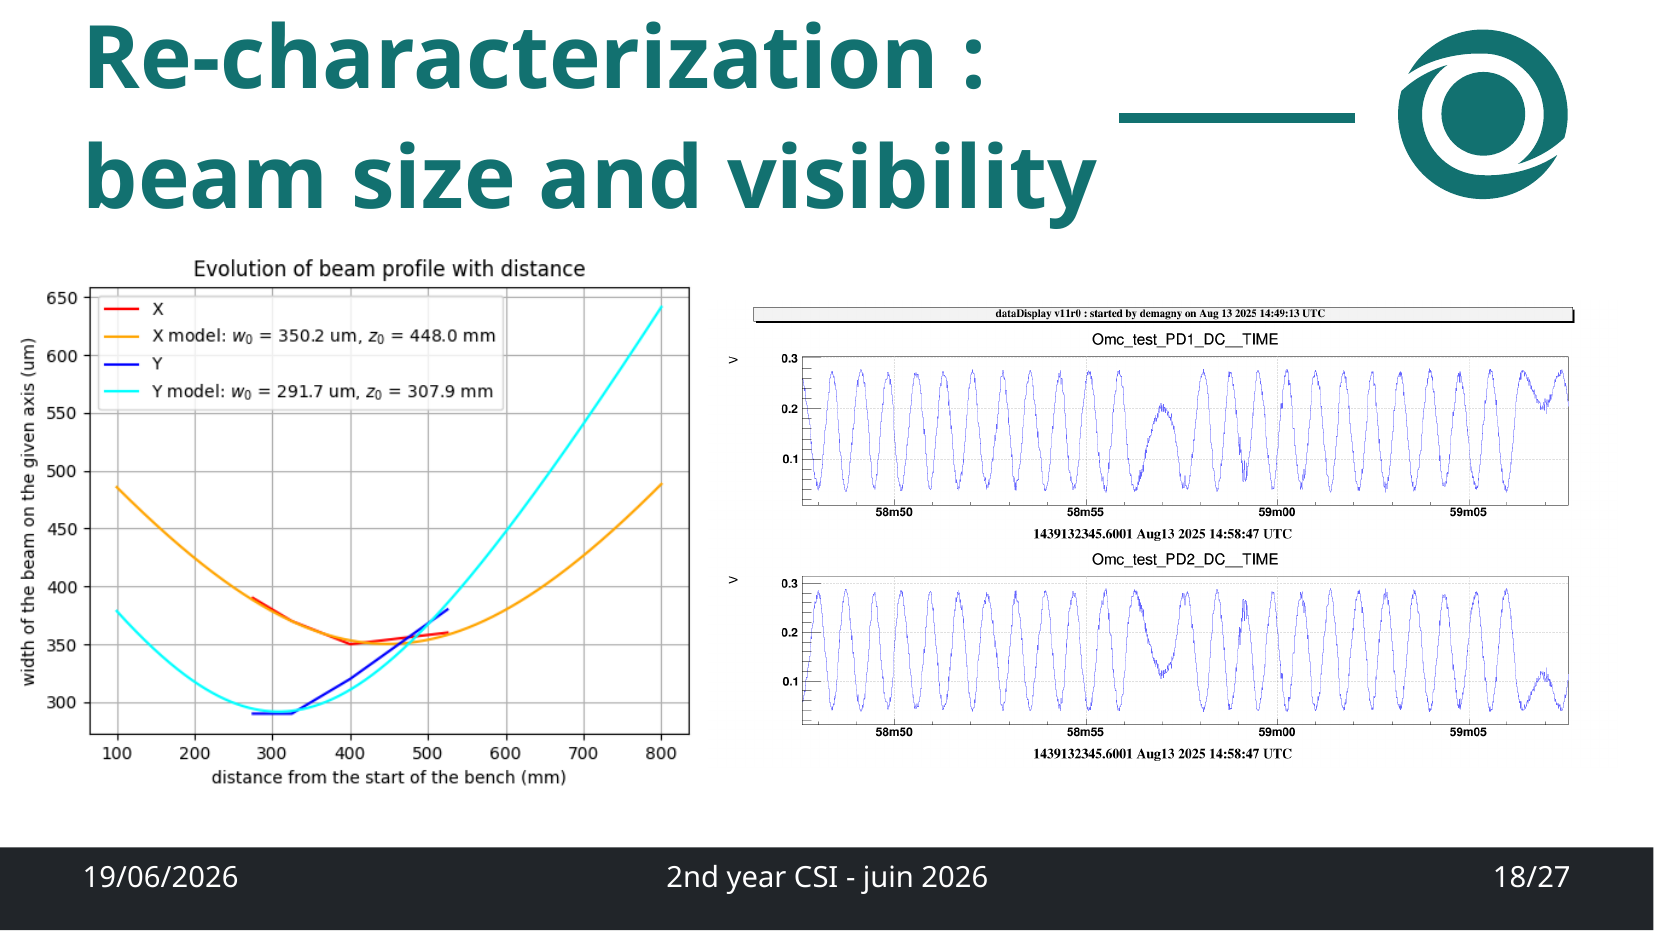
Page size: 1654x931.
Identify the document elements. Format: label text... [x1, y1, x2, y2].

picture [0, 217, 1618, 798]
title Re-characterization : beam size and visibility [82, 0, 1241, 238]
